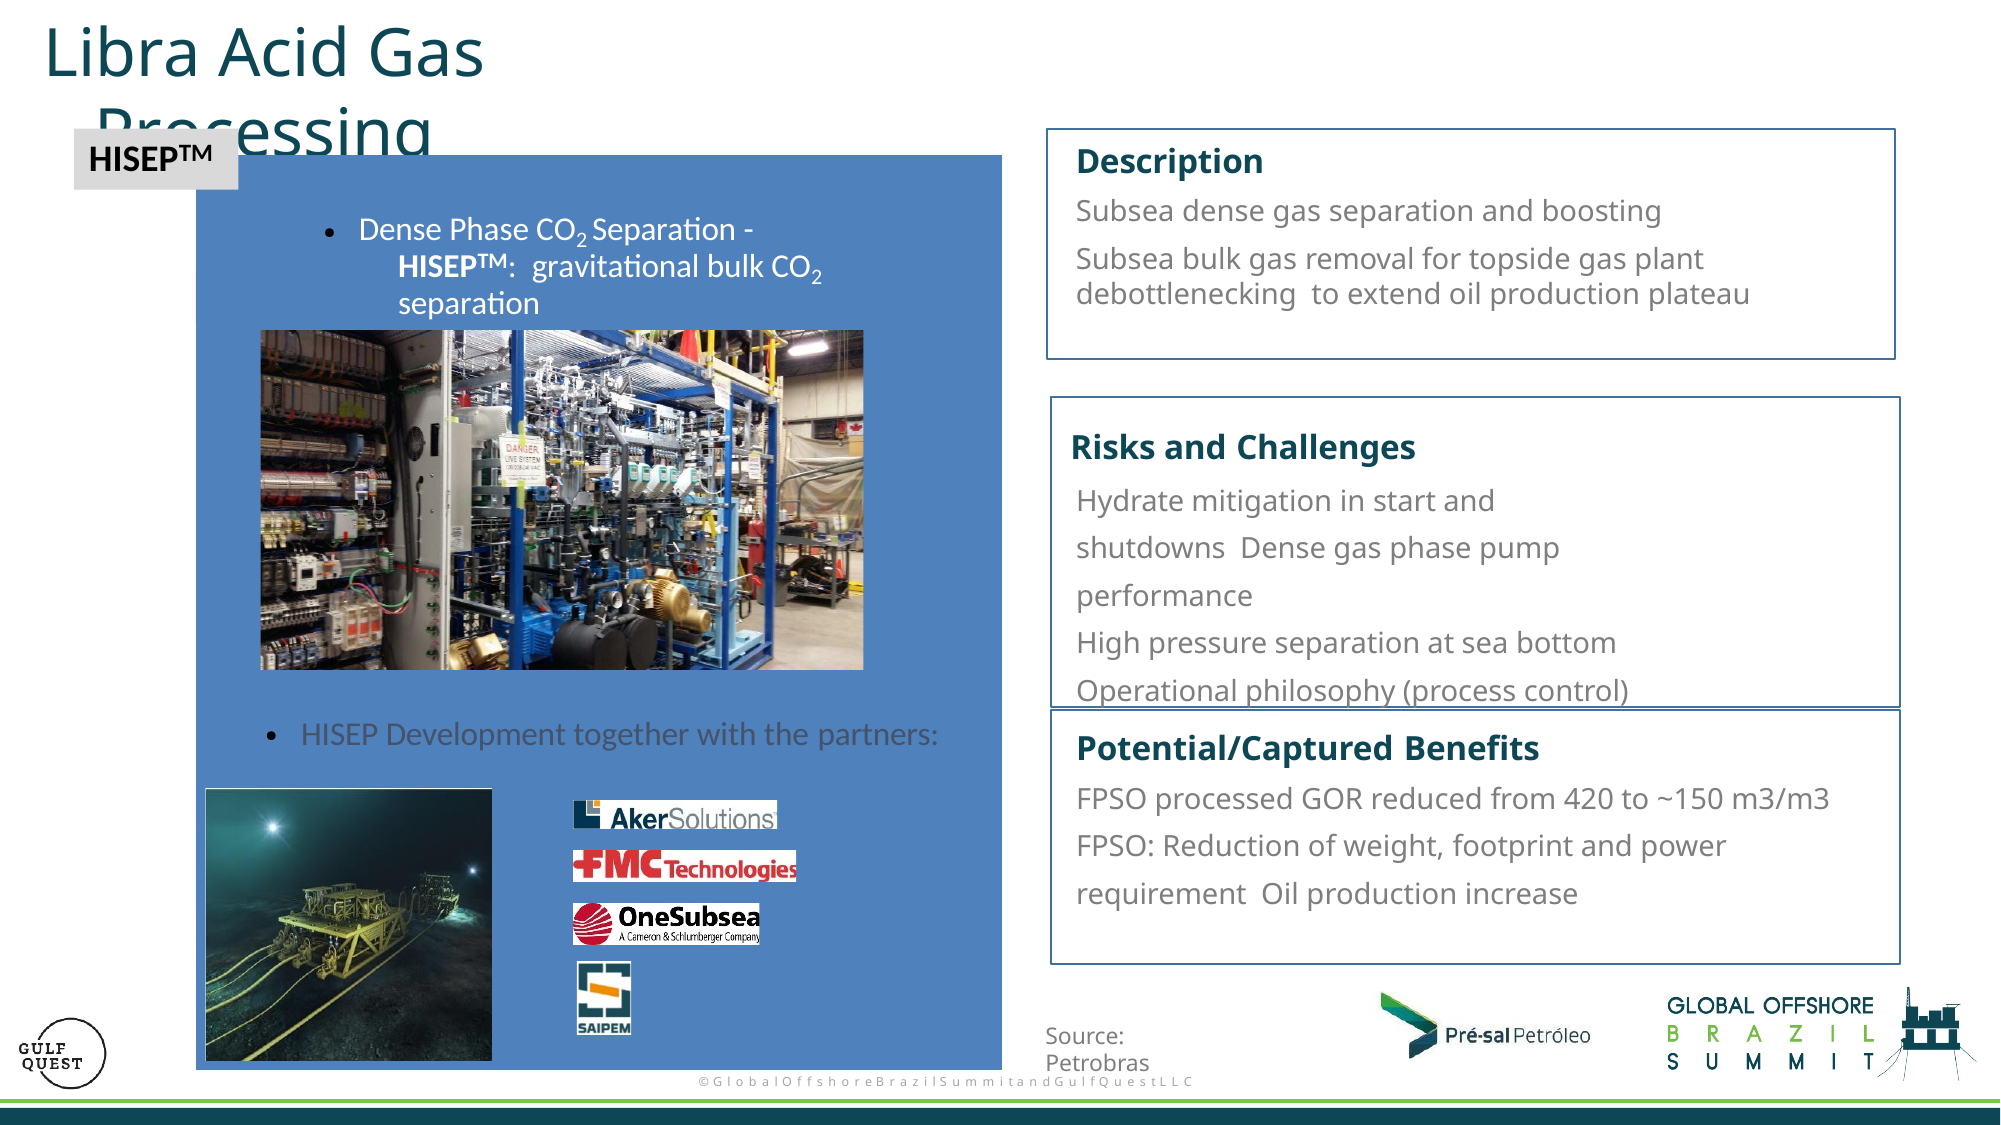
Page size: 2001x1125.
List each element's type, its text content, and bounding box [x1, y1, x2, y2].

text_box [573, 904, 759, 944]
text_box [205, 789, 492, 1061]
table_header [985, 155, 1002, 344]
text_box [573, 800, 777, 828]
text_box [573, 850, 796, 882]
text_box Risks and Challenges Hydrate mitigation in start and shutdowns Dense gas phase pump performance High pressure separation at sea bottom Operational philosophy (process control) [1051, 396, 1900, 671]
table_cell [985, 720, 1002, 806]
text_box Potential/Captured Benefits FPSO processed GOR reduced from 420 to ~150 m3/m3 FPSO: Reduction of weight, footprint and power requirement Oil production increase [1051, 709, 1900, 965]
text_box Description Subsea dense gas separation and boosting Subsea bulk gas removal for topside gas plant debottlenecking to extend oil production plateau [1046, 128, 1895, 359]
table_header [196, 155, 985, 215]
text_box HISEPTM [82, 131, 220, 181]
text_box © G l o b a l O f f s h o r e B r a z i l S u m m i t a n d G u l f Q u e s t L L C [696, 1071, 1297, 1091]
table_cell [196, 806, 1002, 1070]
title Libra Acid Gas Processing [41, 7, 796, 92]
table_cell Dense Phase CO2 Separation - HISEPTM: gravitational bulk CO2 separation [196, 215, 985, 344]
text_box [1369, 992, 1592, 1059]
text_box [73, 128, 239, 190]
table_cell PILOT PLANT [196, 344, 1002, 720]
table_cell HISEP Development together with the partners: [196, 720, 985, 806]
text_box Source: Petrobras [1043, 1019, 1229, 1052]
text_box [577, 961, 631, 1035]
text_box [261, 331, 863, 670]
